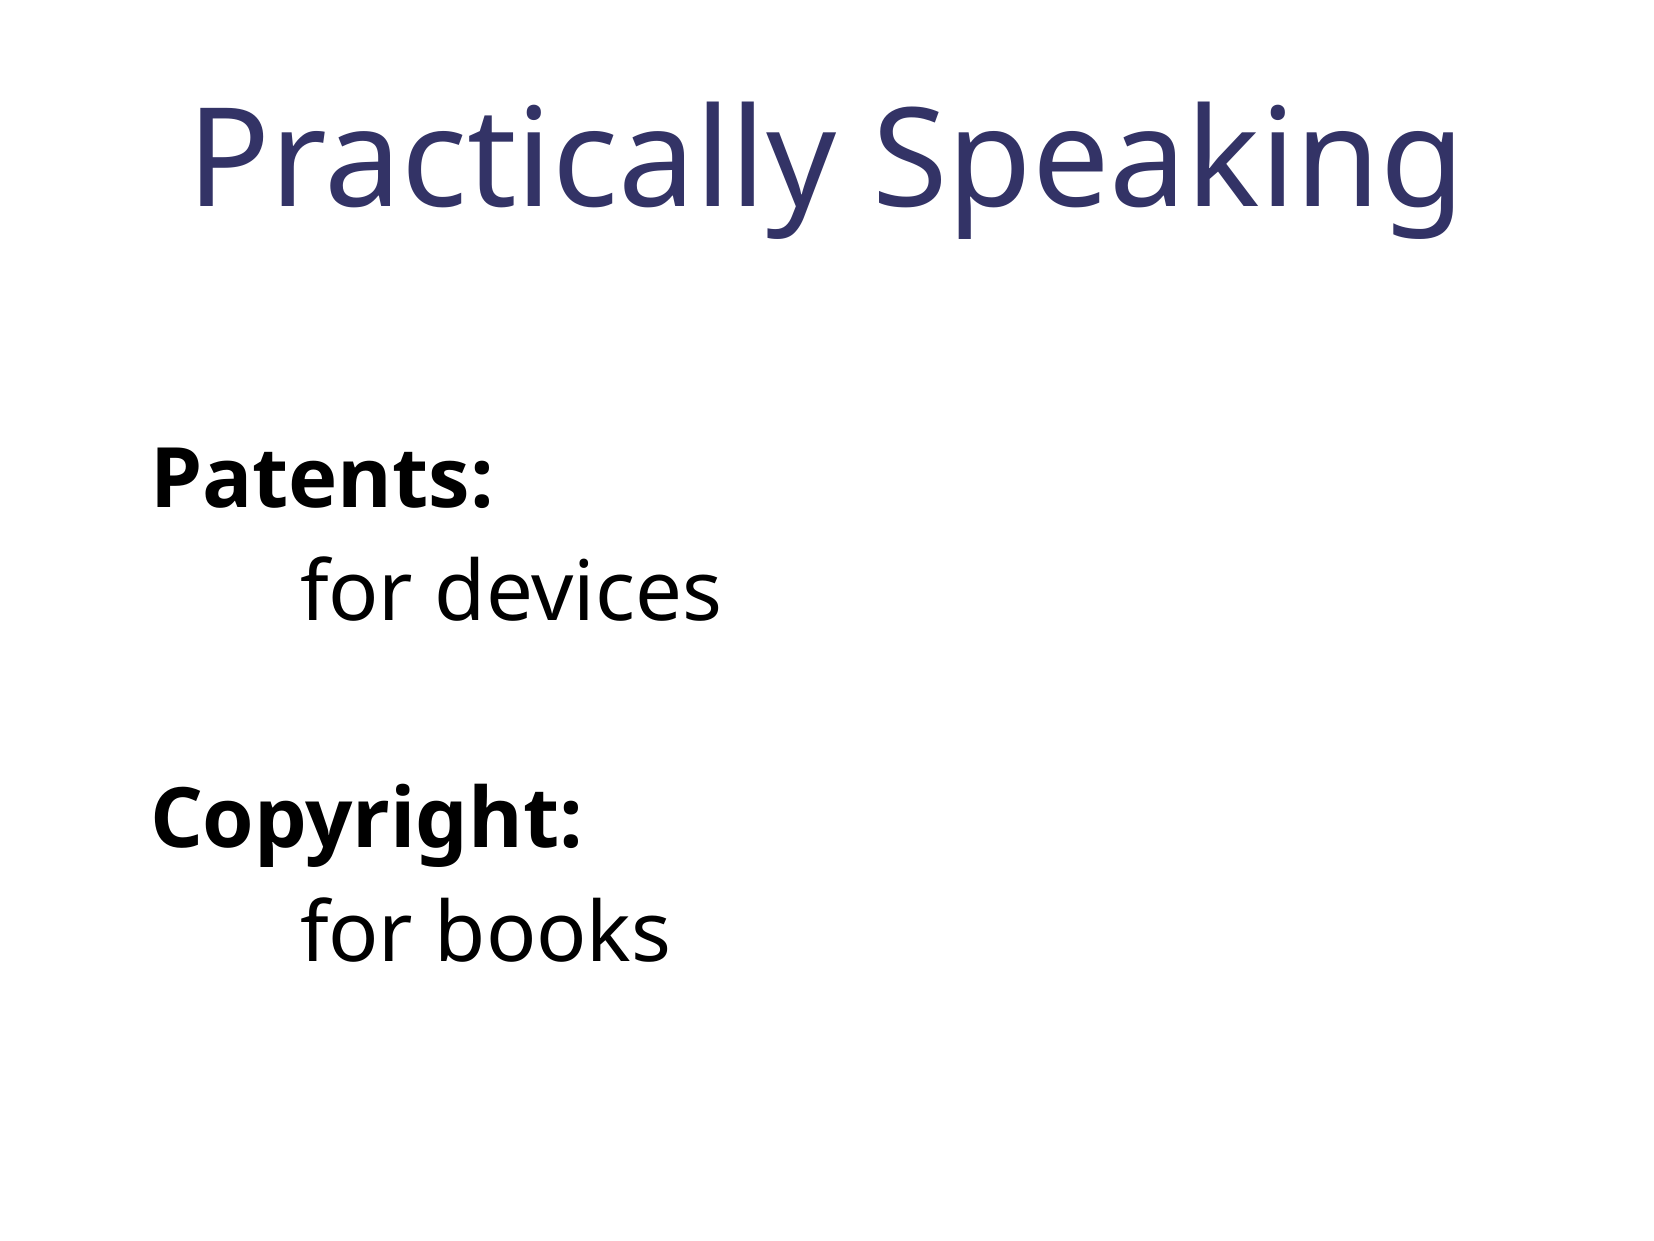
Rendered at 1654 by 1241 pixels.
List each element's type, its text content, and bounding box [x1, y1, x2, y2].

title Practically Speaking [82, 49, 1571, 257]
subtitle Patents: for devices Copyright: for books [150, 300, 1571, 1104]
